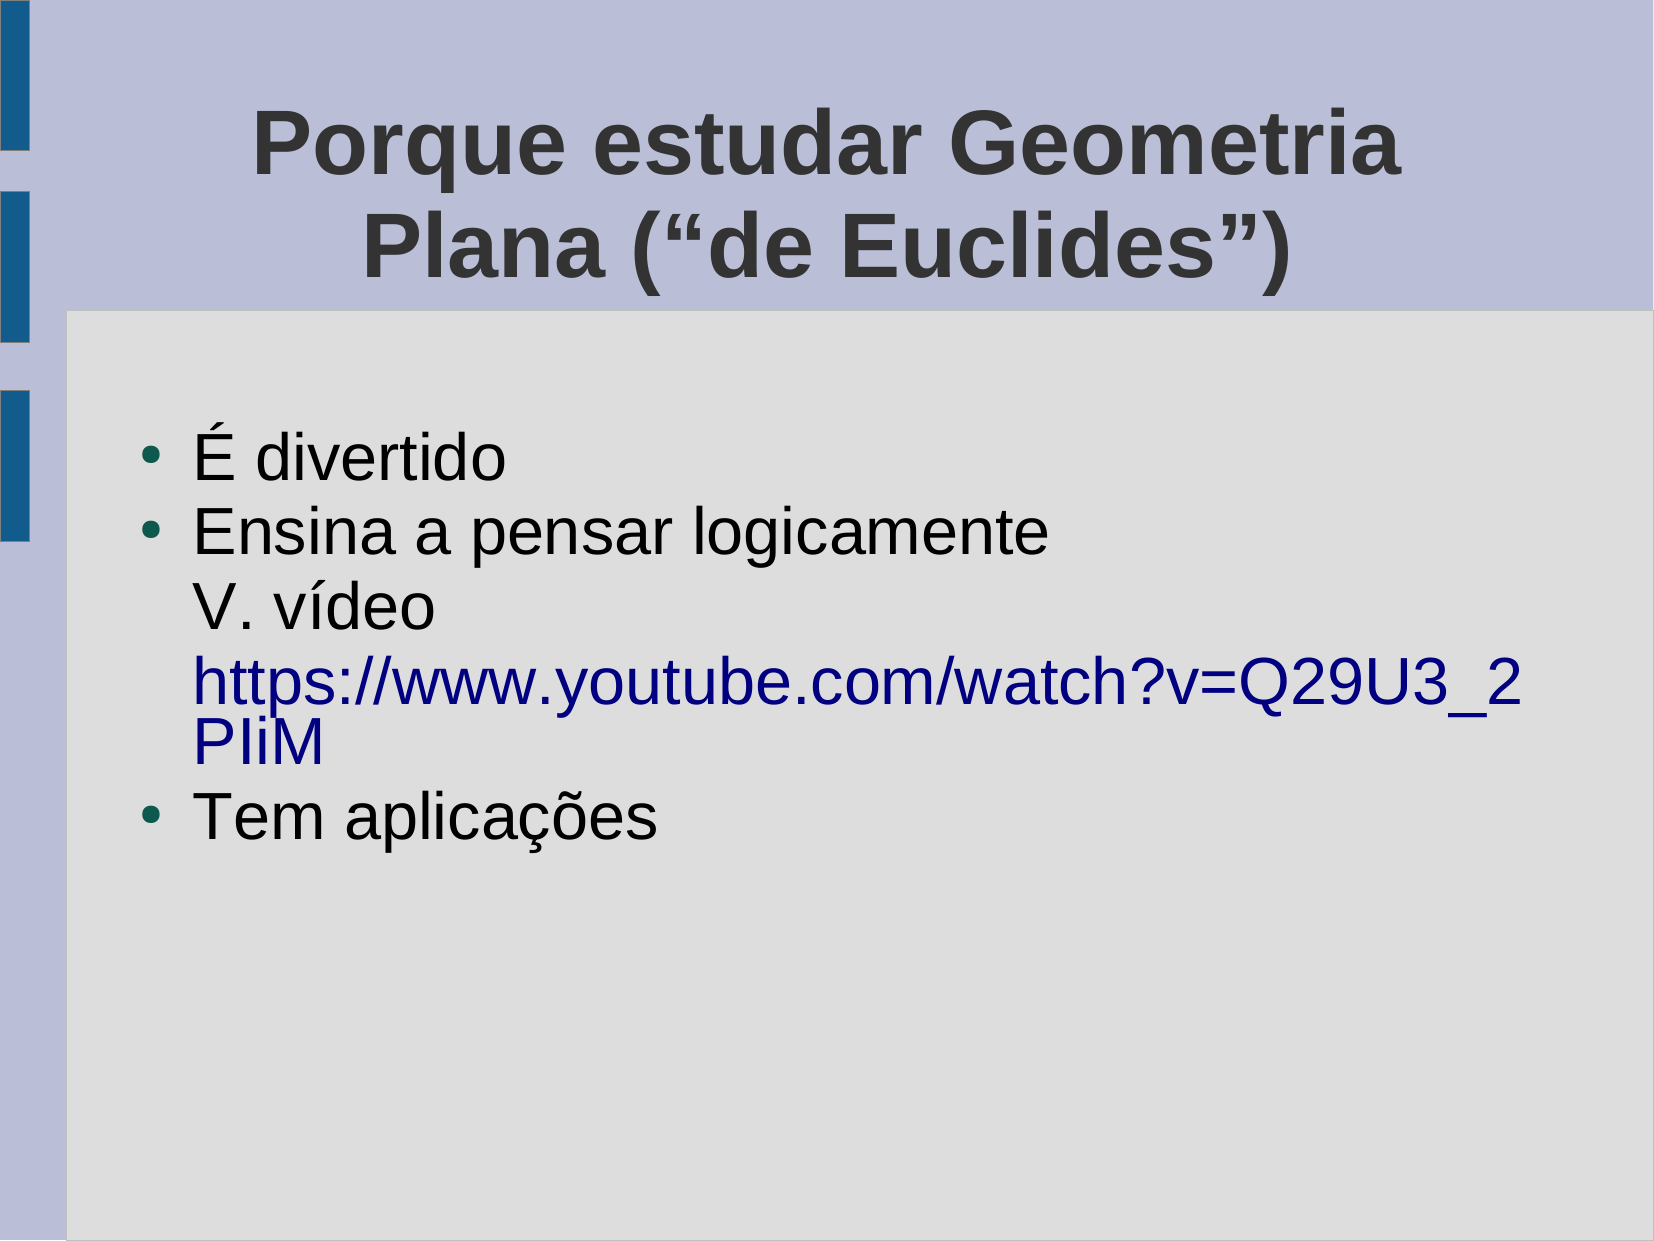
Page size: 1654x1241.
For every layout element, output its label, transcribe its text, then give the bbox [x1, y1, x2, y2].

title Porque estudar Geometria Plana (“de Euclides”) [121, 91, 1534, 299]
list É divertido Ensina a pensar logicamente V. vídeo https://www.youtube.com/watch?v=Q29U3_2PIiM Tem aplicações [121, 344, 1534, 1065]
